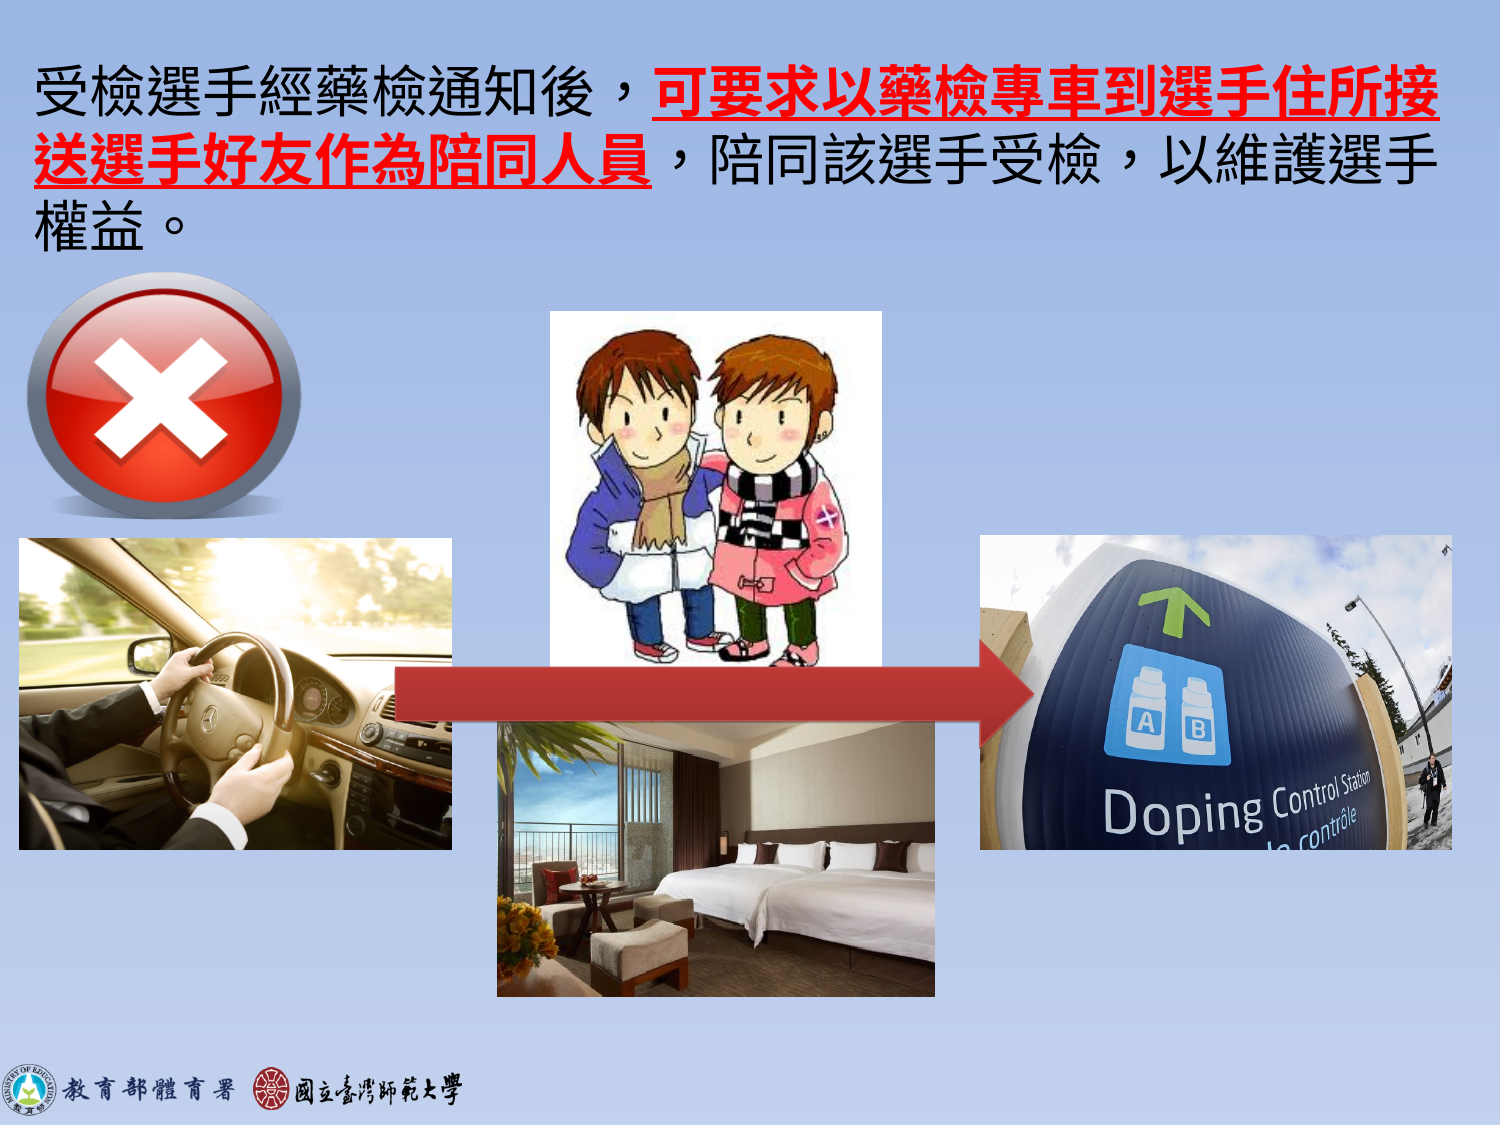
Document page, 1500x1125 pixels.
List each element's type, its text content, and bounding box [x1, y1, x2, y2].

picture [19, 538, 452, 850]
picture [980, 535, 1452, 850]
picture [21, 267, 307, 527]
text_box [395, 640, 1034, 748]
picture [497, 721, 935, 997]
picture [550, 311, 882, 667]
text_box 受檢選手經藥檢通知後，可要求以藥檢專車到選手住所接送選手好友作為陪同人員，陪同該選手受檢，以維護選手權益。 [18, 48, 1483, 268]
